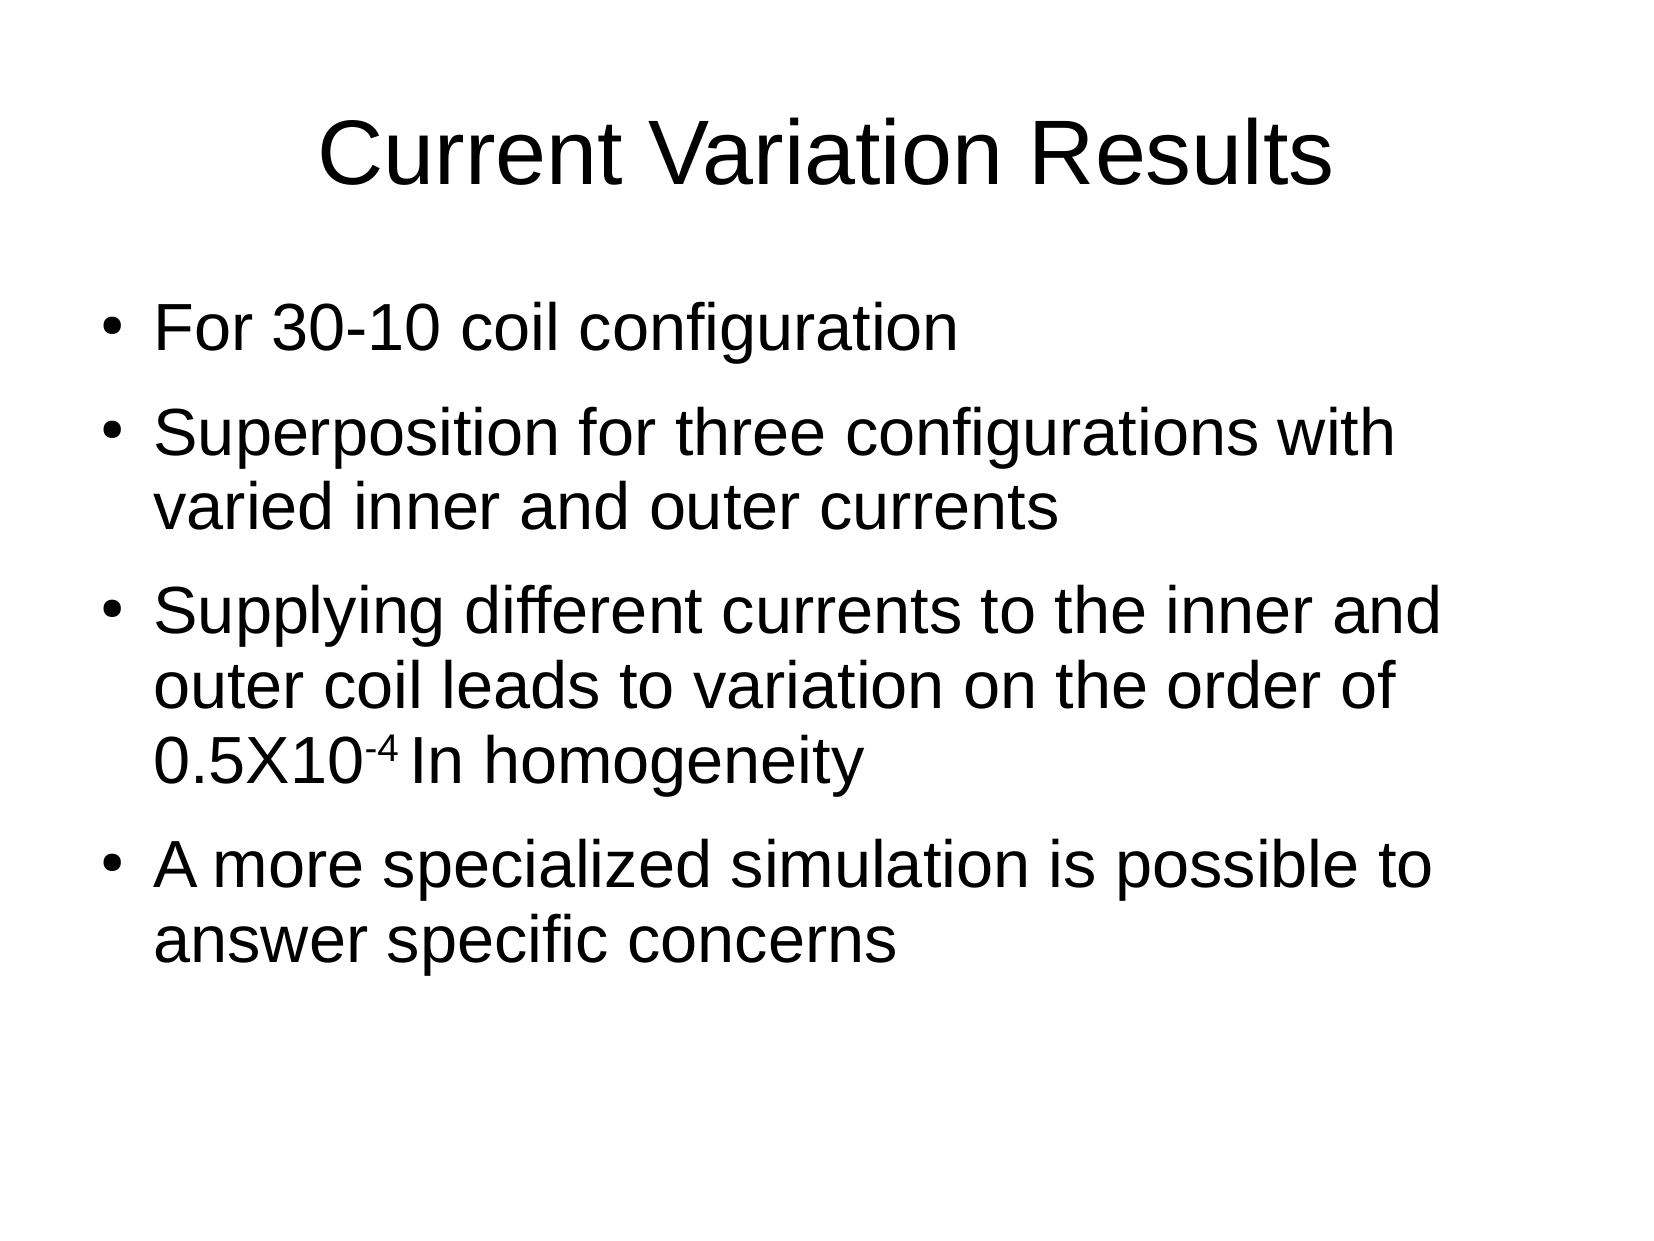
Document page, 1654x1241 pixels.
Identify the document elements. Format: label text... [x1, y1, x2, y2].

list For 30-10 coil configuration Superposition for three configurations with varied inner and outer currents Supplying different currents to the inner and outer coil leads to variation on the order of 0.5X10-4 In homogeneity A more specialized simulation is possible to answer specific concerns [82, 290, 1571, 1010]
title Current Variation Results [82, 49, 1571, 257]
